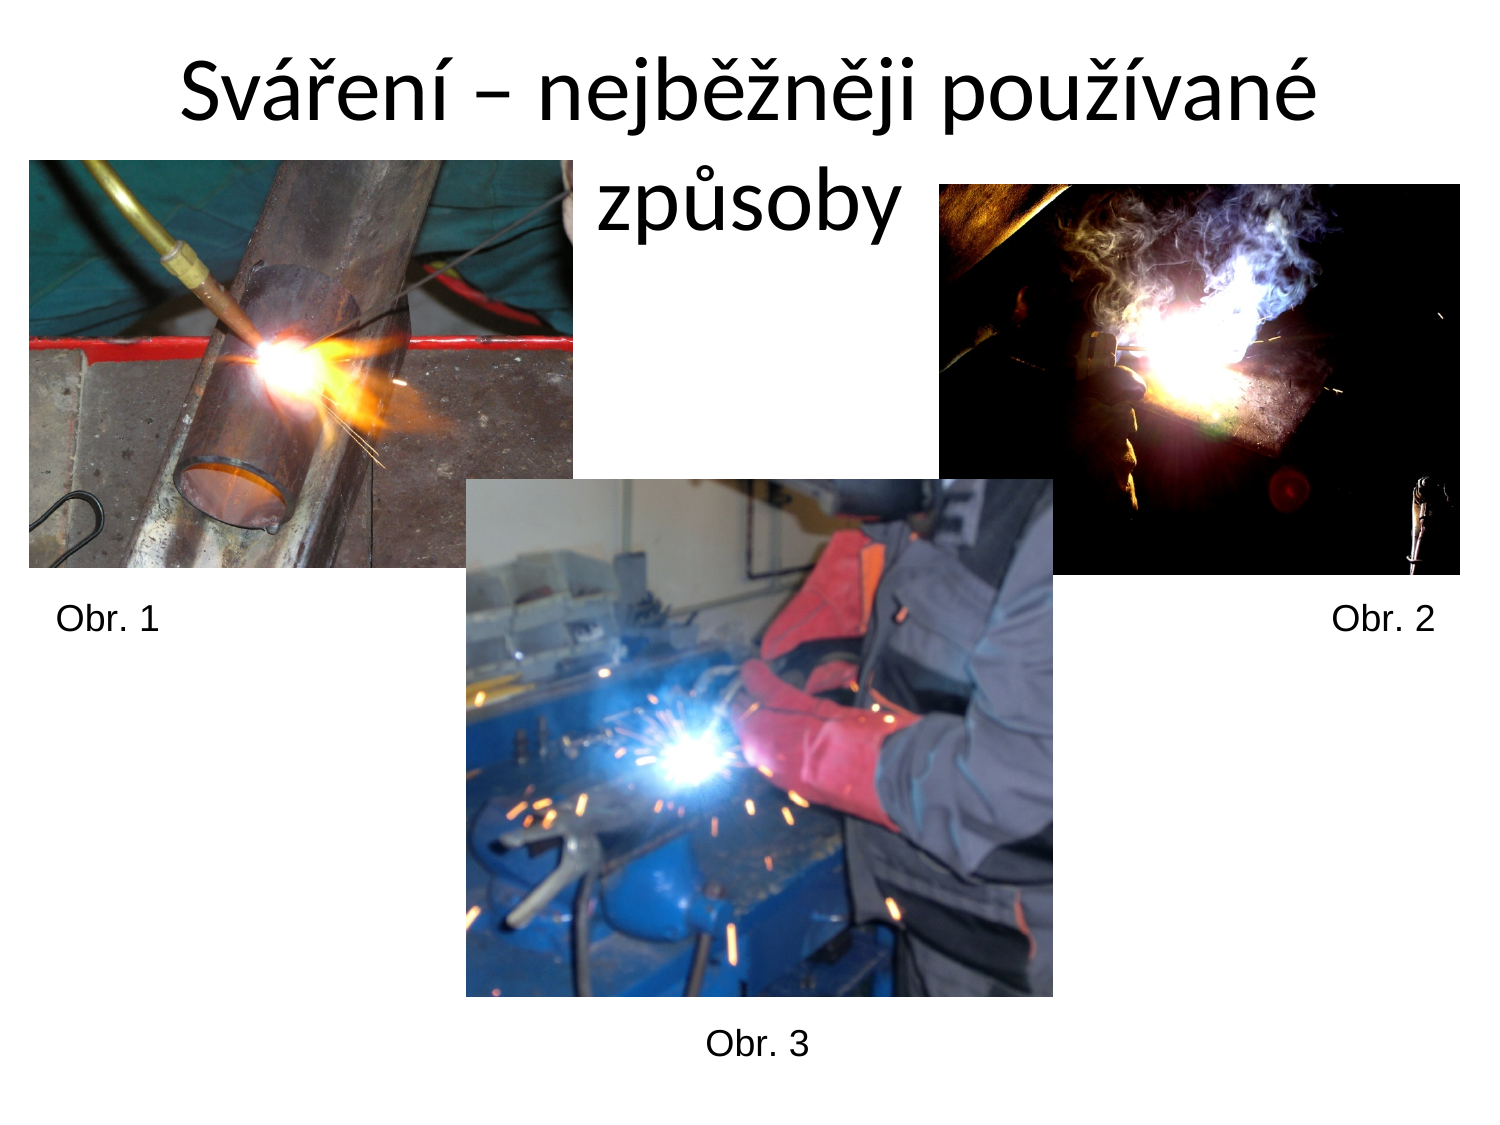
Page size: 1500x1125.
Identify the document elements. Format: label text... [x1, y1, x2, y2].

text_box Obr. 2 [1316, 586, 1451, 647]
title Sváření – nejběžněji používané způsoby [75, 21, 1426, 257]
text_box Obr. 1 [40, 586, 175, 647]
text_box Obr. 3 [690, 1011, 825, 1072]
picture [466, 184, 1460, 997]
text_box [29, 160, 573, 568]
